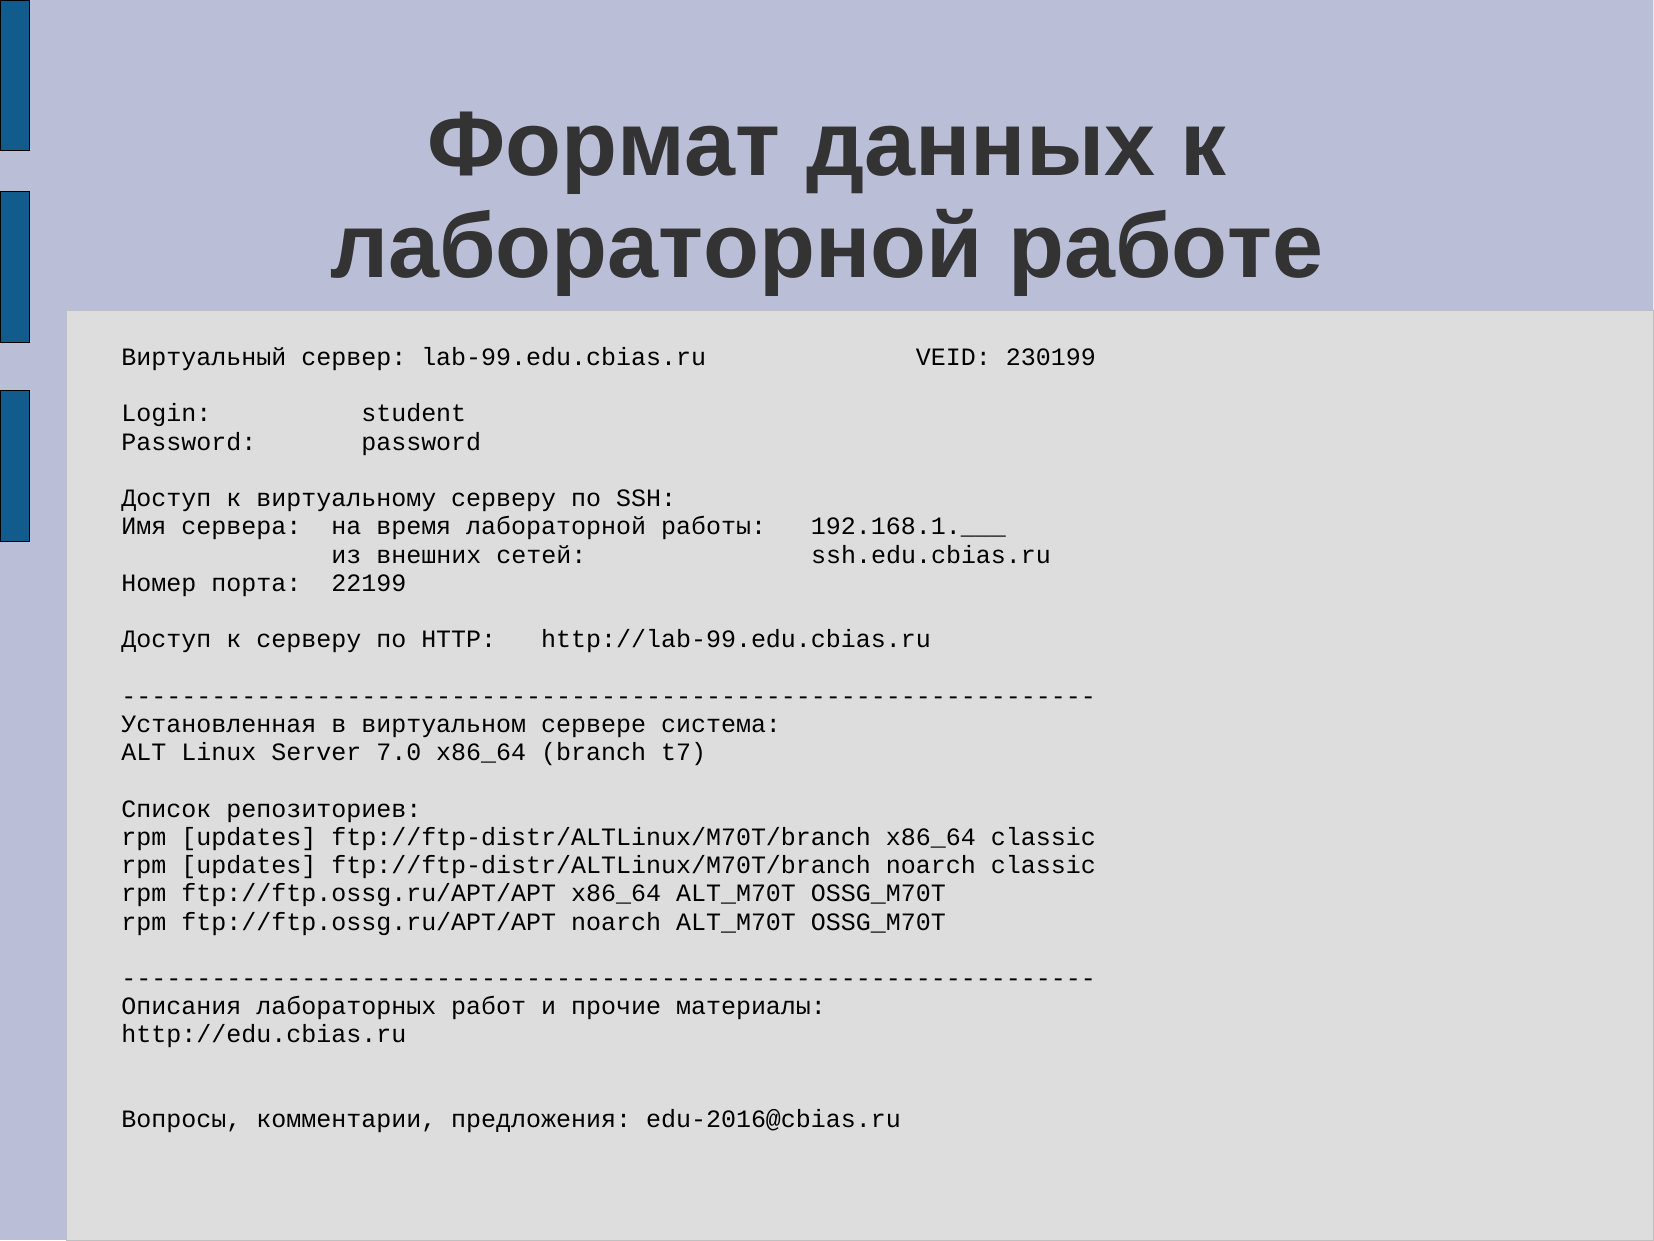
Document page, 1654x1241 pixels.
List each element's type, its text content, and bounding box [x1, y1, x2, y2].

subtitle Виртуальный сервер: lab-99.edu.cbias.ru VEID: 230199 Login: student Password: password Доступ к виртуальному серверу по SSH: Имя сервера: на время лабораторной работы: 192.168.1.___ из внешних сетей: ssh.edu.cbias.ru Номер порта: 22199 Доступ к серверу по HTTP: http://lab-99.edu.cbias.ru ----------------------------------------------------------------- Установленная в виртуальном сервере система: ALT Linux Server 7.0 x86_64 (branch t7) Список репозиториев: rpm [updates] ftp://ftp-distr/ALTLinux/M70T/branch x86_64 classic rpm [updates] ftp://ftp-distr/ALTLinux/M70T/branch noarch classic rpm ftp://ftp.ossg.ru/APT/APT x86_64 ALT_M70T OSSG_M70T rpm ftp://ftp.ossg.ru/APT/APT noarch ALT_M70T OSSG_M70T ----------------------------------------------------------------- Описания лабораторных работ и прочие материалы: http://edu.cbias.ru Вопросы, комментарии, предложения: edu-2016@cbias.ru [121, 344, 1534, 1164]
title Формат данных к лабораторной работе [121, 91, 1534, 299]
